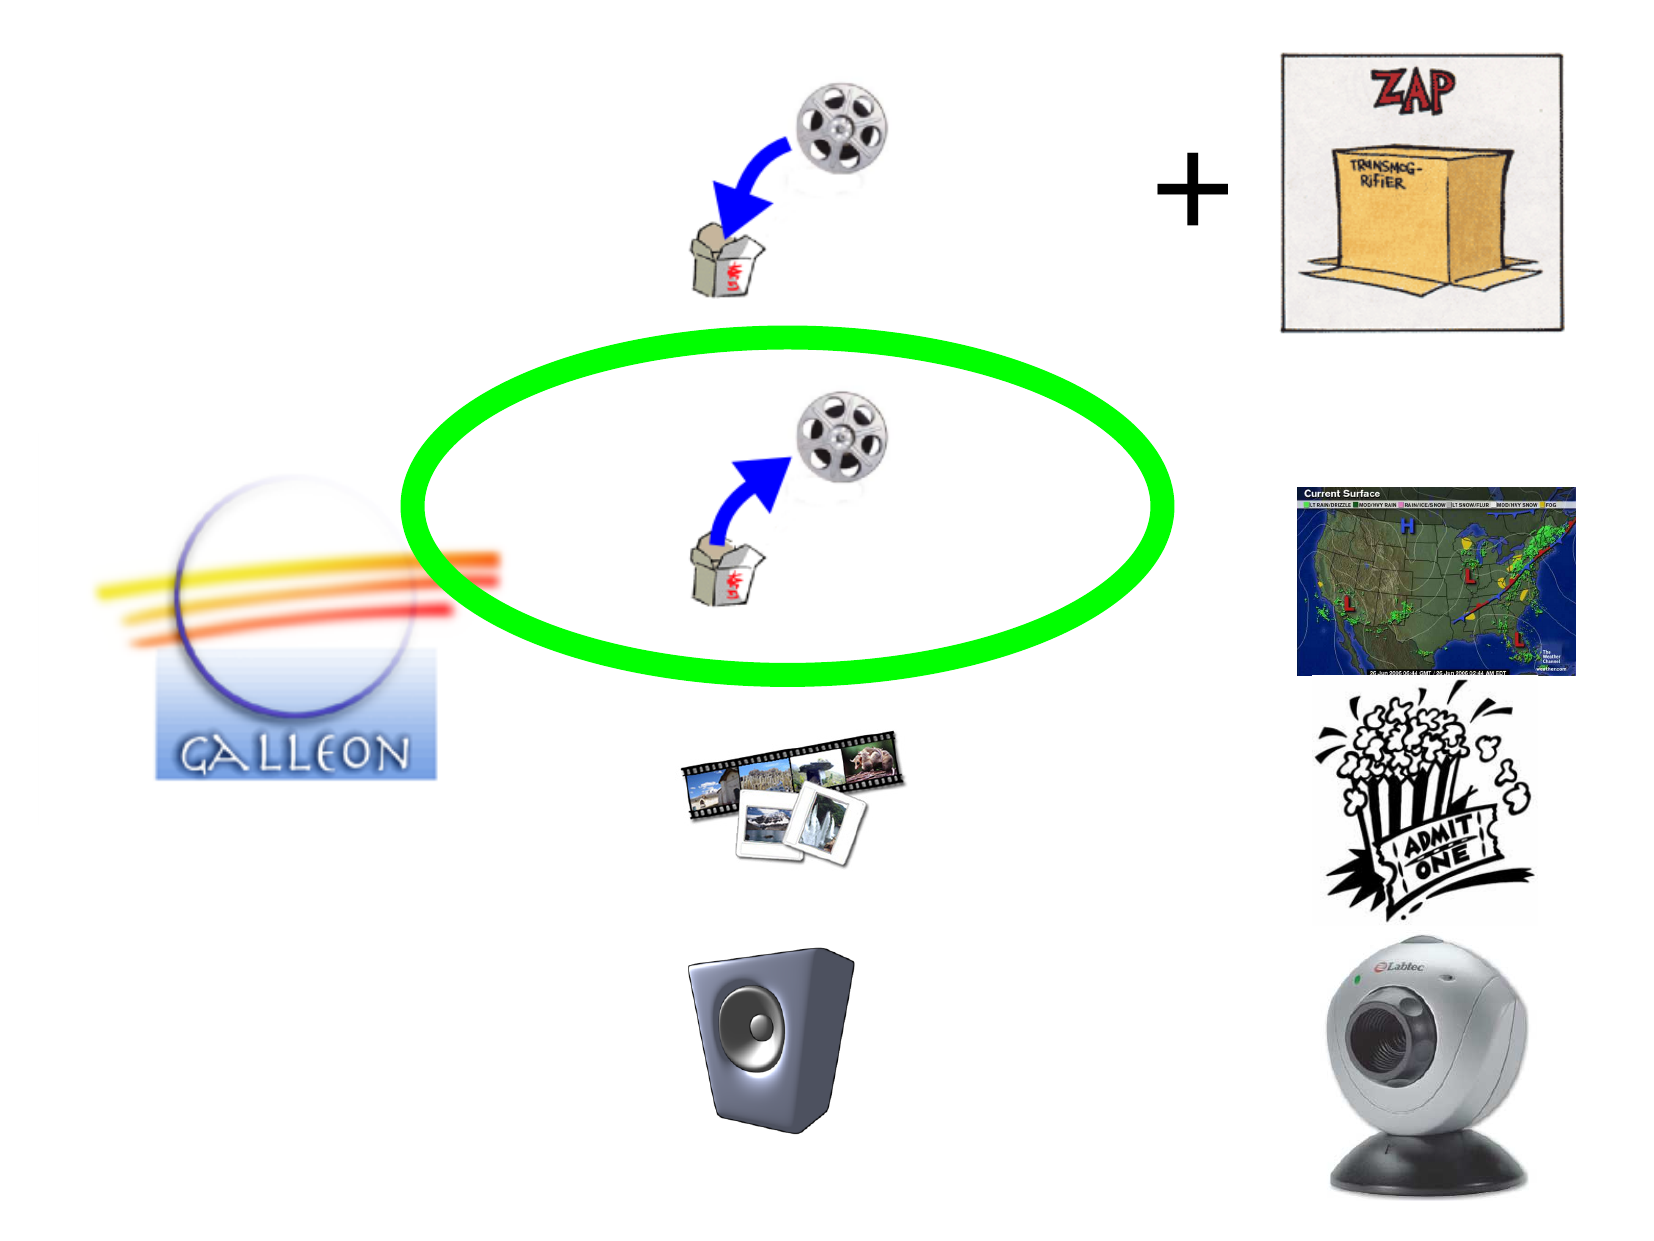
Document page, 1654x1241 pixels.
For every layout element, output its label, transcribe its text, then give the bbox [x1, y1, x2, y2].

picture [675, 946, 863, 1135]
picture [1297, 487, 1576, 926]
picture [676, 74, 901, 310]
picture [37, 433, 559, 826]
text_box + [1135, 75, 1238, 299]
picture [678, 384, 901, 616]
picture [1275, 50, 1568, 338]
picture [425, 433, 559, 626]
picture [675, 721, 909, 872]
picture [1312, 930, 1538, 1201]
